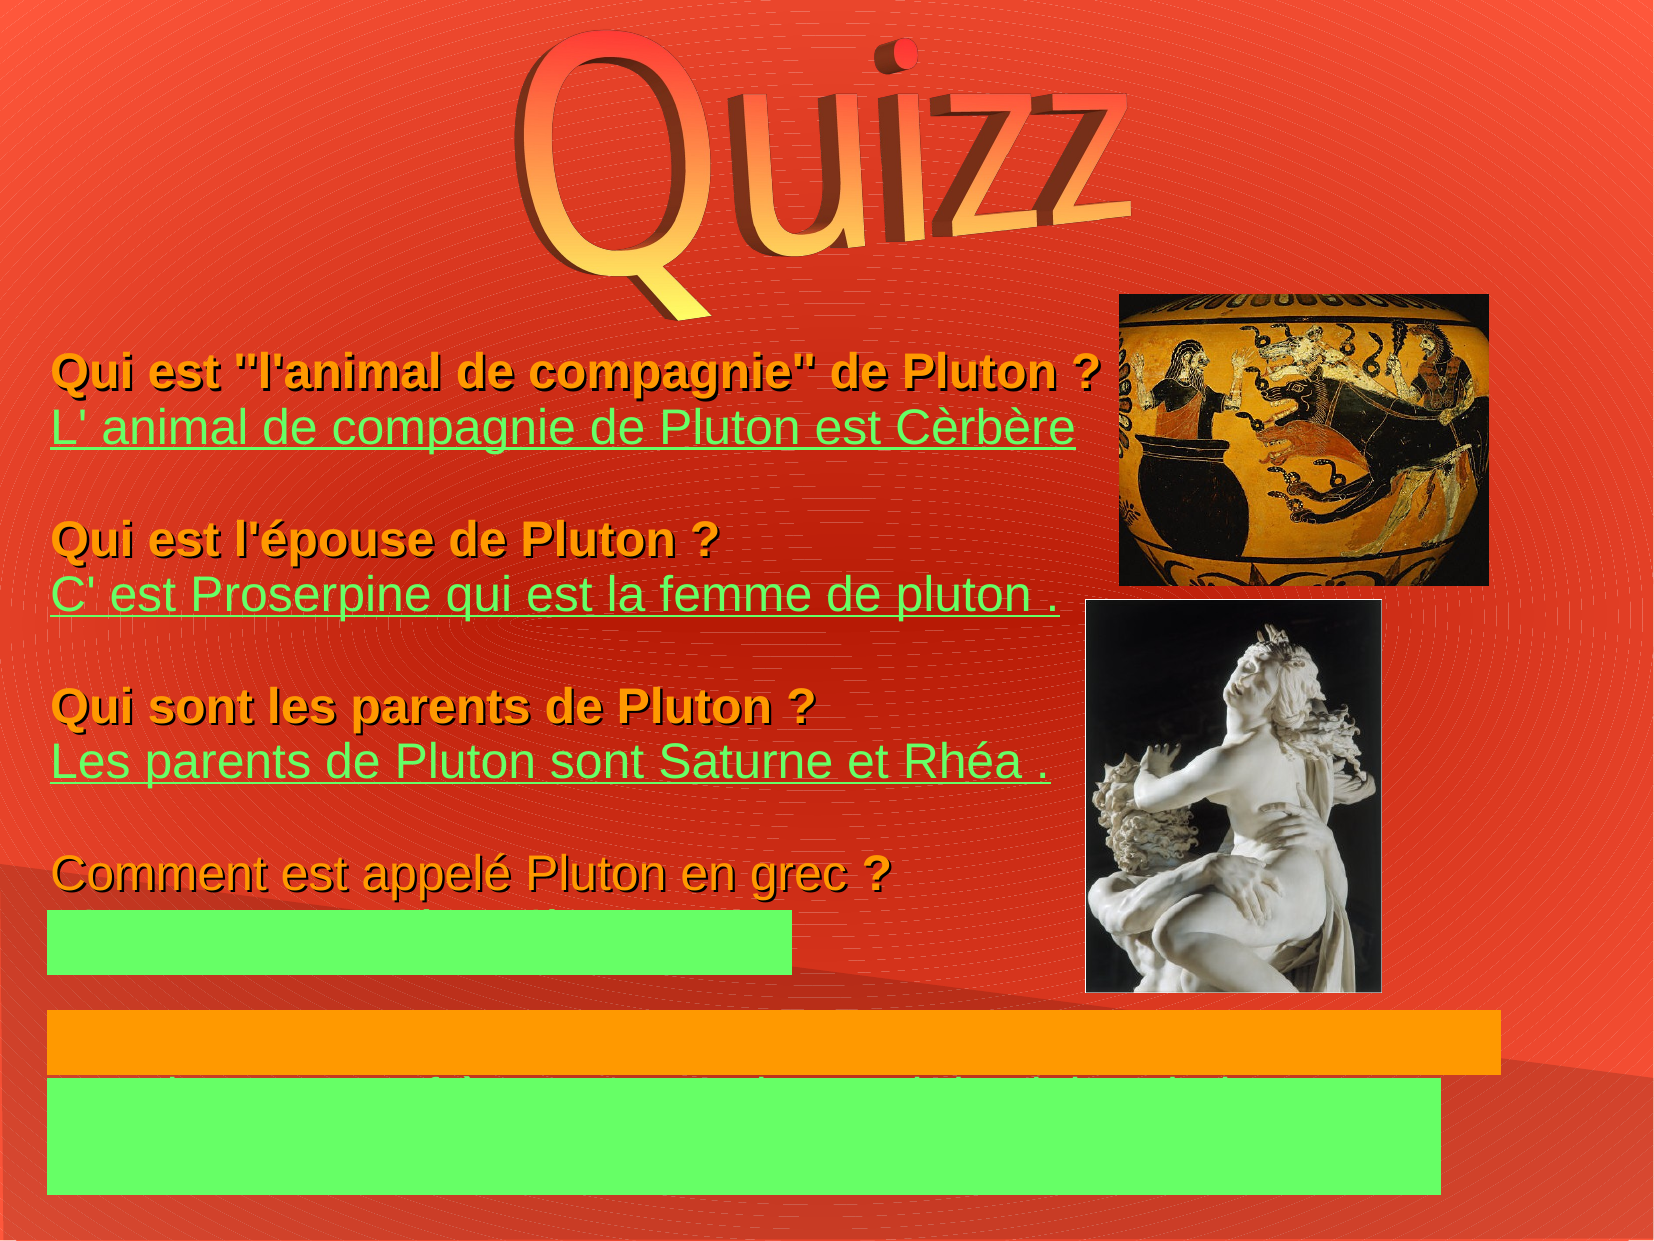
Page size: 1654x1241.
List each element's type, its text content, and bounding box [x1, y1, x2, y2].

picture [1119, 294, 1489, 586]
picture [1085, 599, 1382, 993]
title [663, 72, 1571, 278]
text_box [47, 1078, 1441, 1195]
text_box [47, 1010, 1501, 1075]
text_box Qui est ''l'animal de compagnie'' de Pluton ? L' animal de compagnie de Pluton est Cèrbère Qui est l'épouse de Pluton ? C' est Proserpine qui est la femme de pluton . Qui sont les parents de Pluton ? Les parents de Pluton sont Saturne et Rhéa . Comment est appelé Pluton en grec ? Pluton est appelé Hadès en grec. Qui sont ses deux autres frères qui sont rois d'un royaume ? Ses deux autres frères sont Jupiter : roi du ciel et de la terre et Neptune : roi des mers et des océans . [35, 336, 1630, 1195]
text_box [47, 910, 792, 975]
title [552, 72, 671, 250]
title [82, 72, 627, 278]
